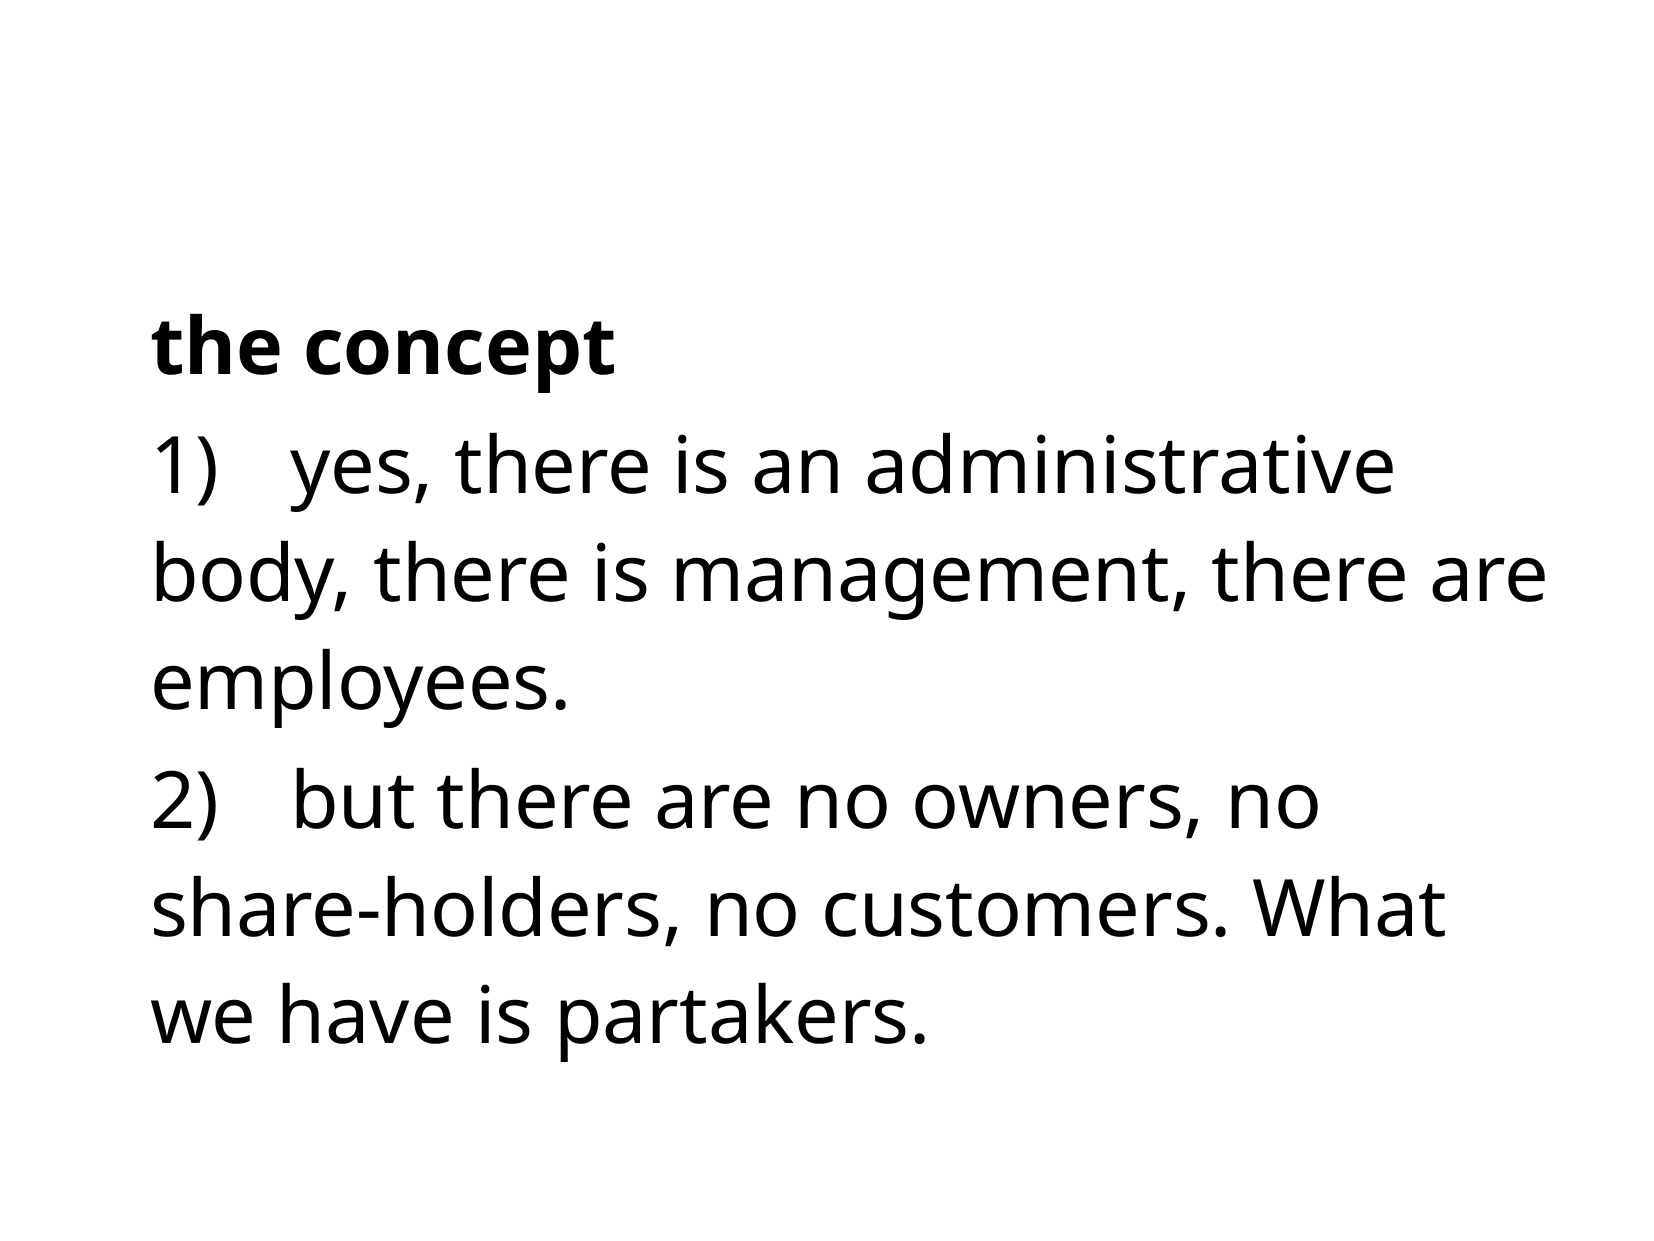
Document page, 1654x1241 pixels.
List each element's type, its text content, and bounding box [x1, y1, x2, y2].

list the concept 1) yes, there is an administrative body, there is management, there are employees. 2) but there are no owners, no share-holders, no customers. What we have is partakers. [82, 290, 1571, 1075]
